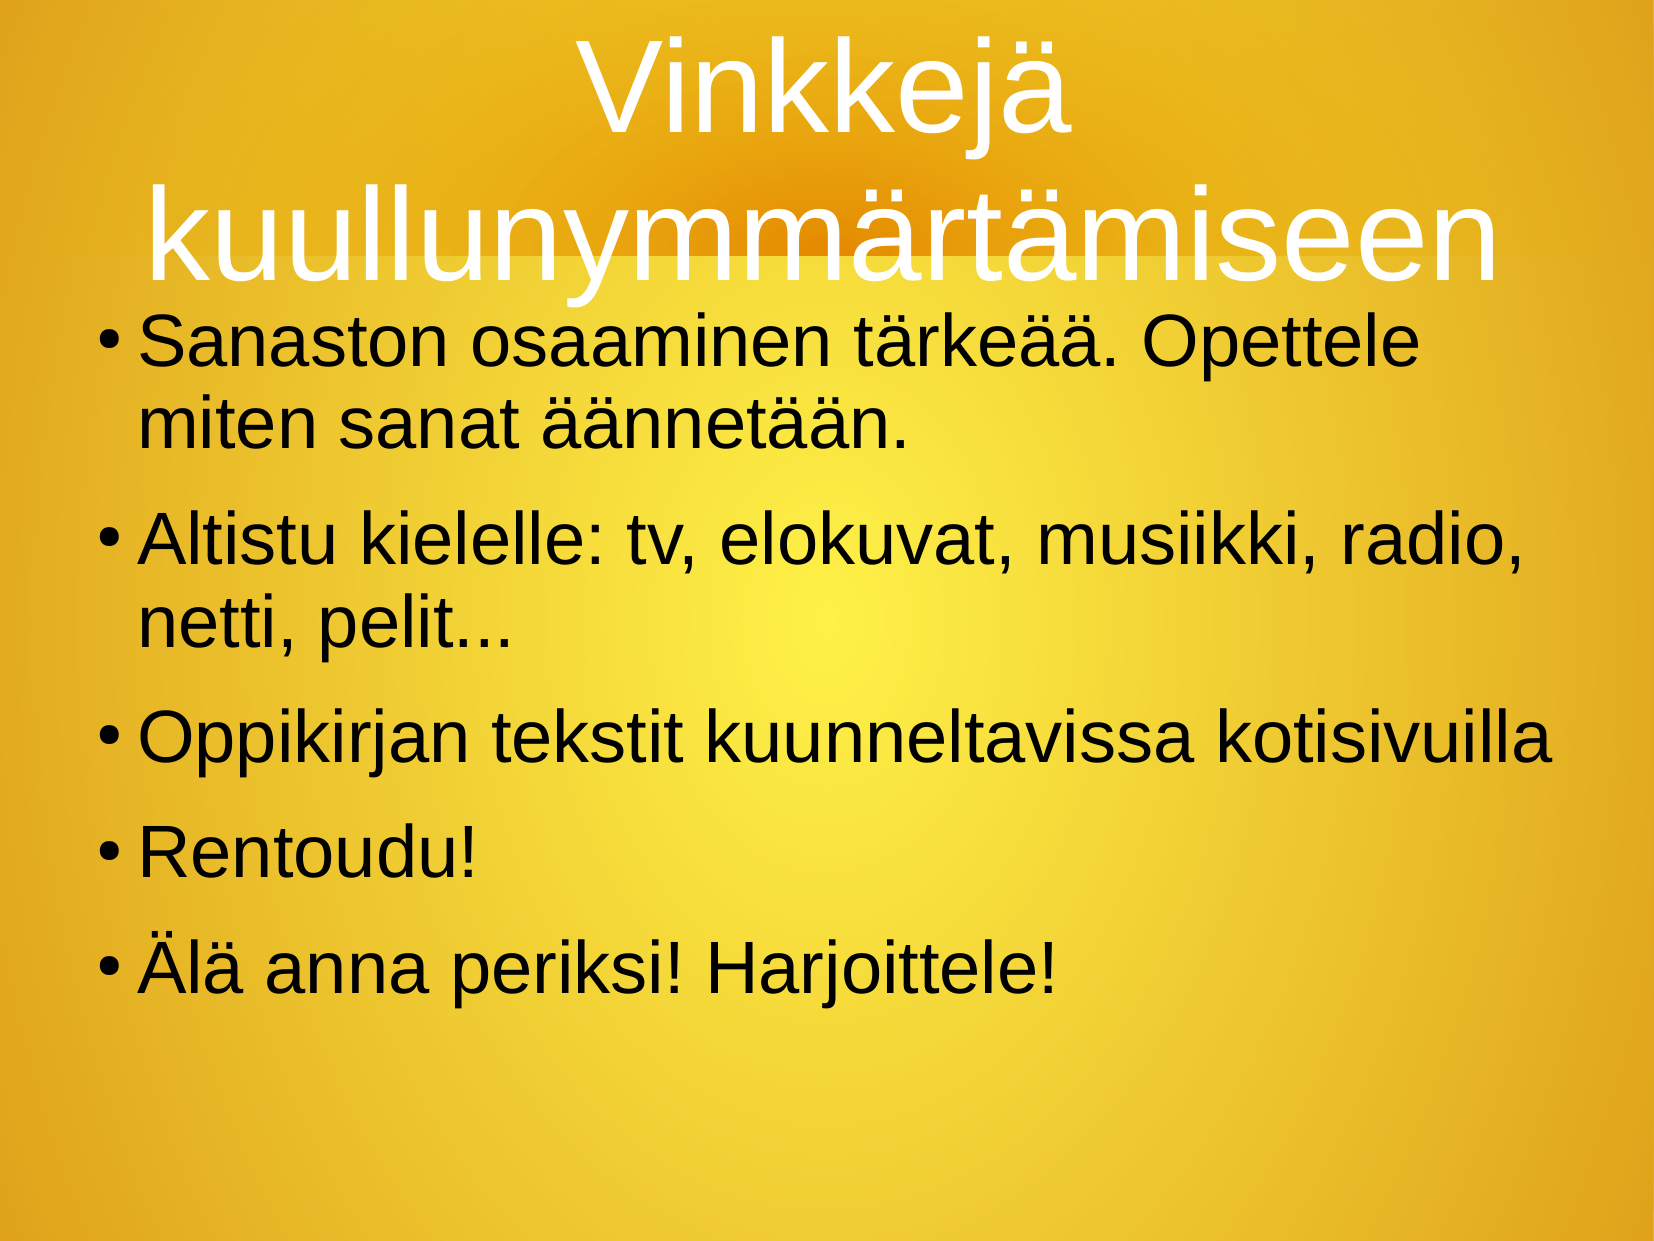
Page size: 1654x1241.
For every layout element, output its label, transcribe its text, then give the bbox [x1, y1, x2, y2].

title Vinkkejä kuullunymmärtämiseen [82, 13, 1565, 299]
list Sanaston osaaminen tärkeää. Opettele miten sanat äännetään. Altistu kielelle: tv, elokuvat, musiikki, radio, netti, pelit... Oppikirjan tekstit kuunneltavissa kotisivuilla Rentoudu! Älä anna periksi! Harjoittele! [82, 299, 1571, 1019]
